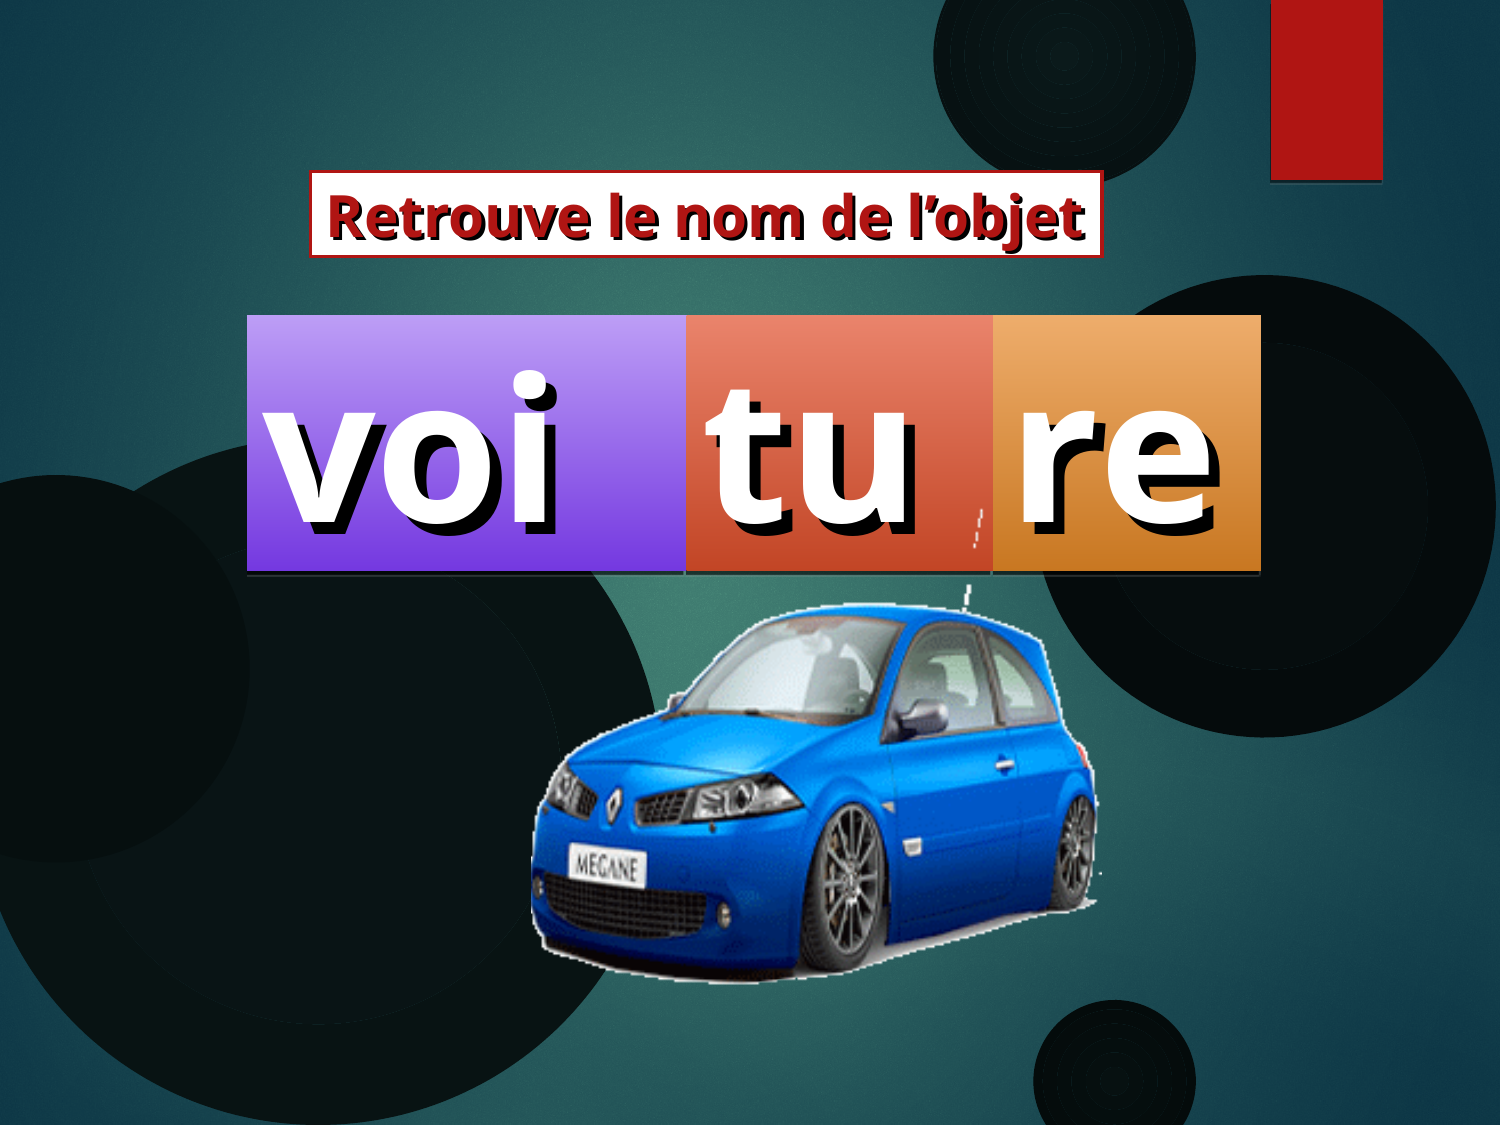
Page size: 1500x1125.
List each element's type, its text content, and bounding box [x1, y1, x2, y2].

text_box tu [687, 315, 993, 455]
text_box voi [247, 315, 687, 570]
picture [531, 455, 1102, 1026]
text_box re [993, 315, 1261, 570]
text_box Retrouve le nom de l’objet [311, 172, 1102, 257]
